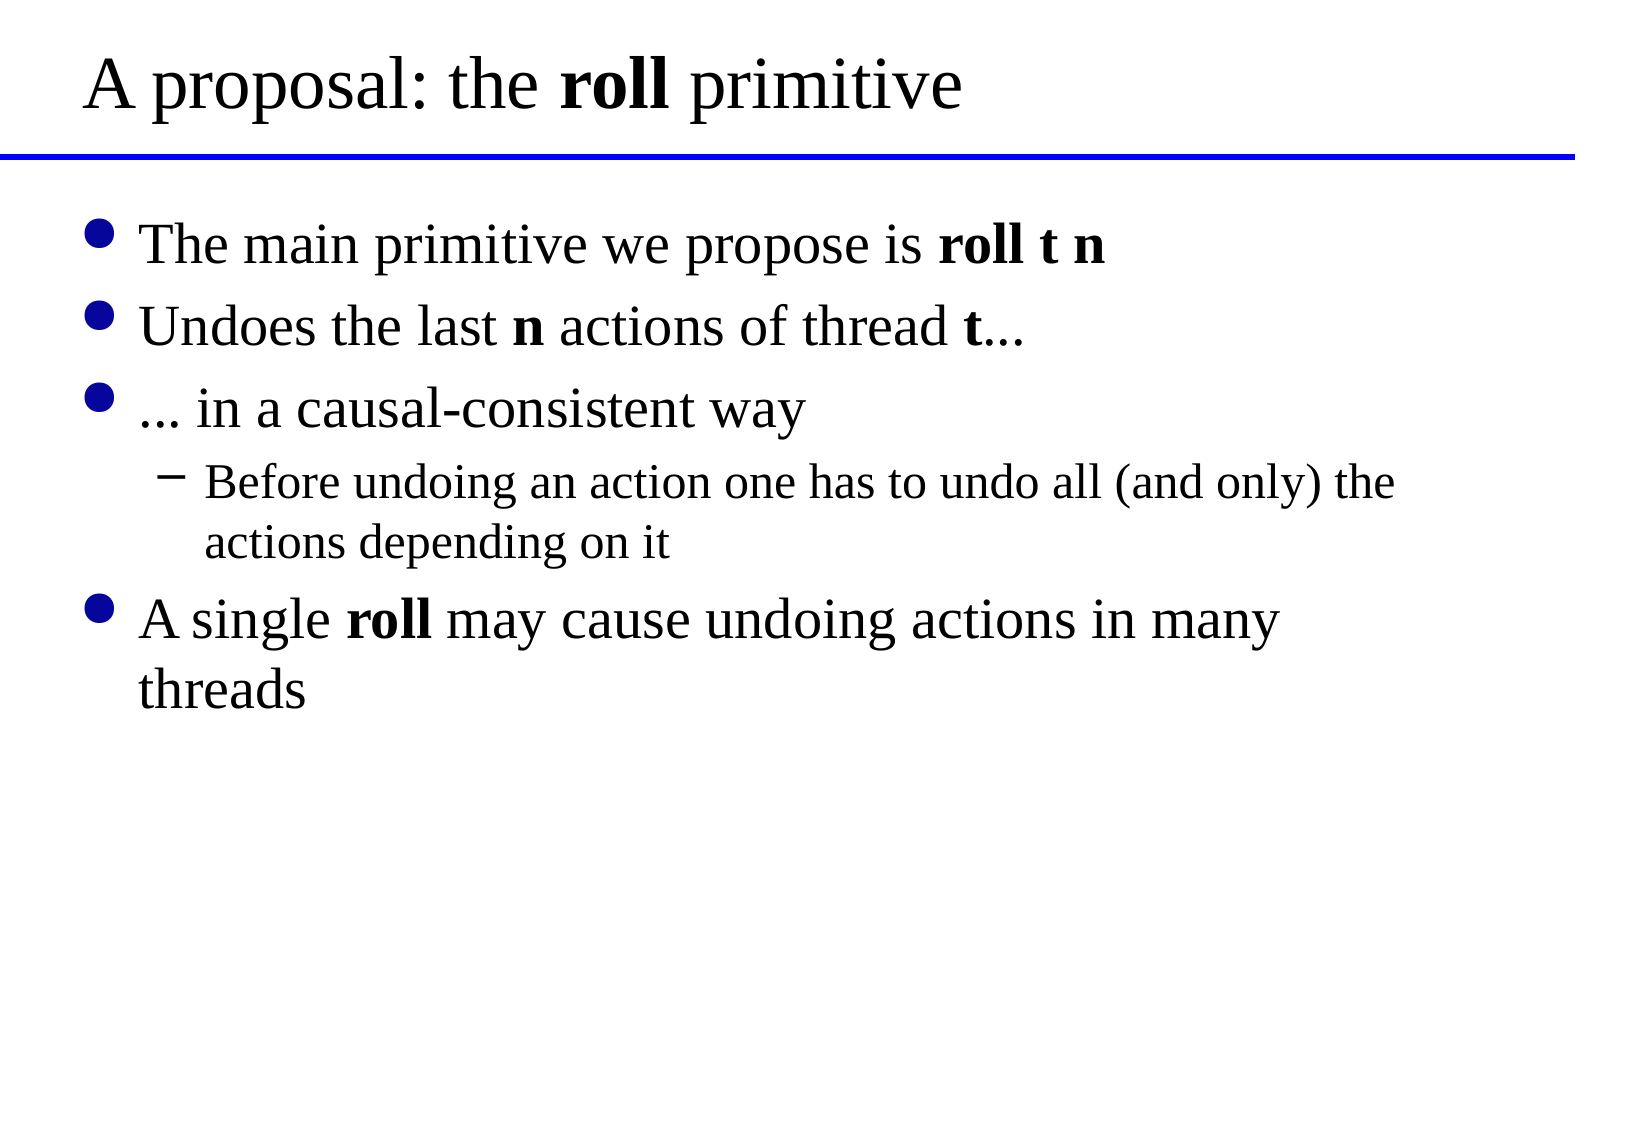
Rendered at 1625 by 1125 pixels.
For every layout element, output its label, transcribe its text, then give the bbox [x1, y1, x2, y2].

list The main primitive we propose is roll t n Undoes the last n actions of thread t... ... in a causal-consistent way Before undoing an action one has to undo all (and only) the actions depending on it A single roll may cause undoing actions in many threads [67, 198, 1478, 1061]
title A proposal: the roll primitive [67, 27, 1544, 131]
